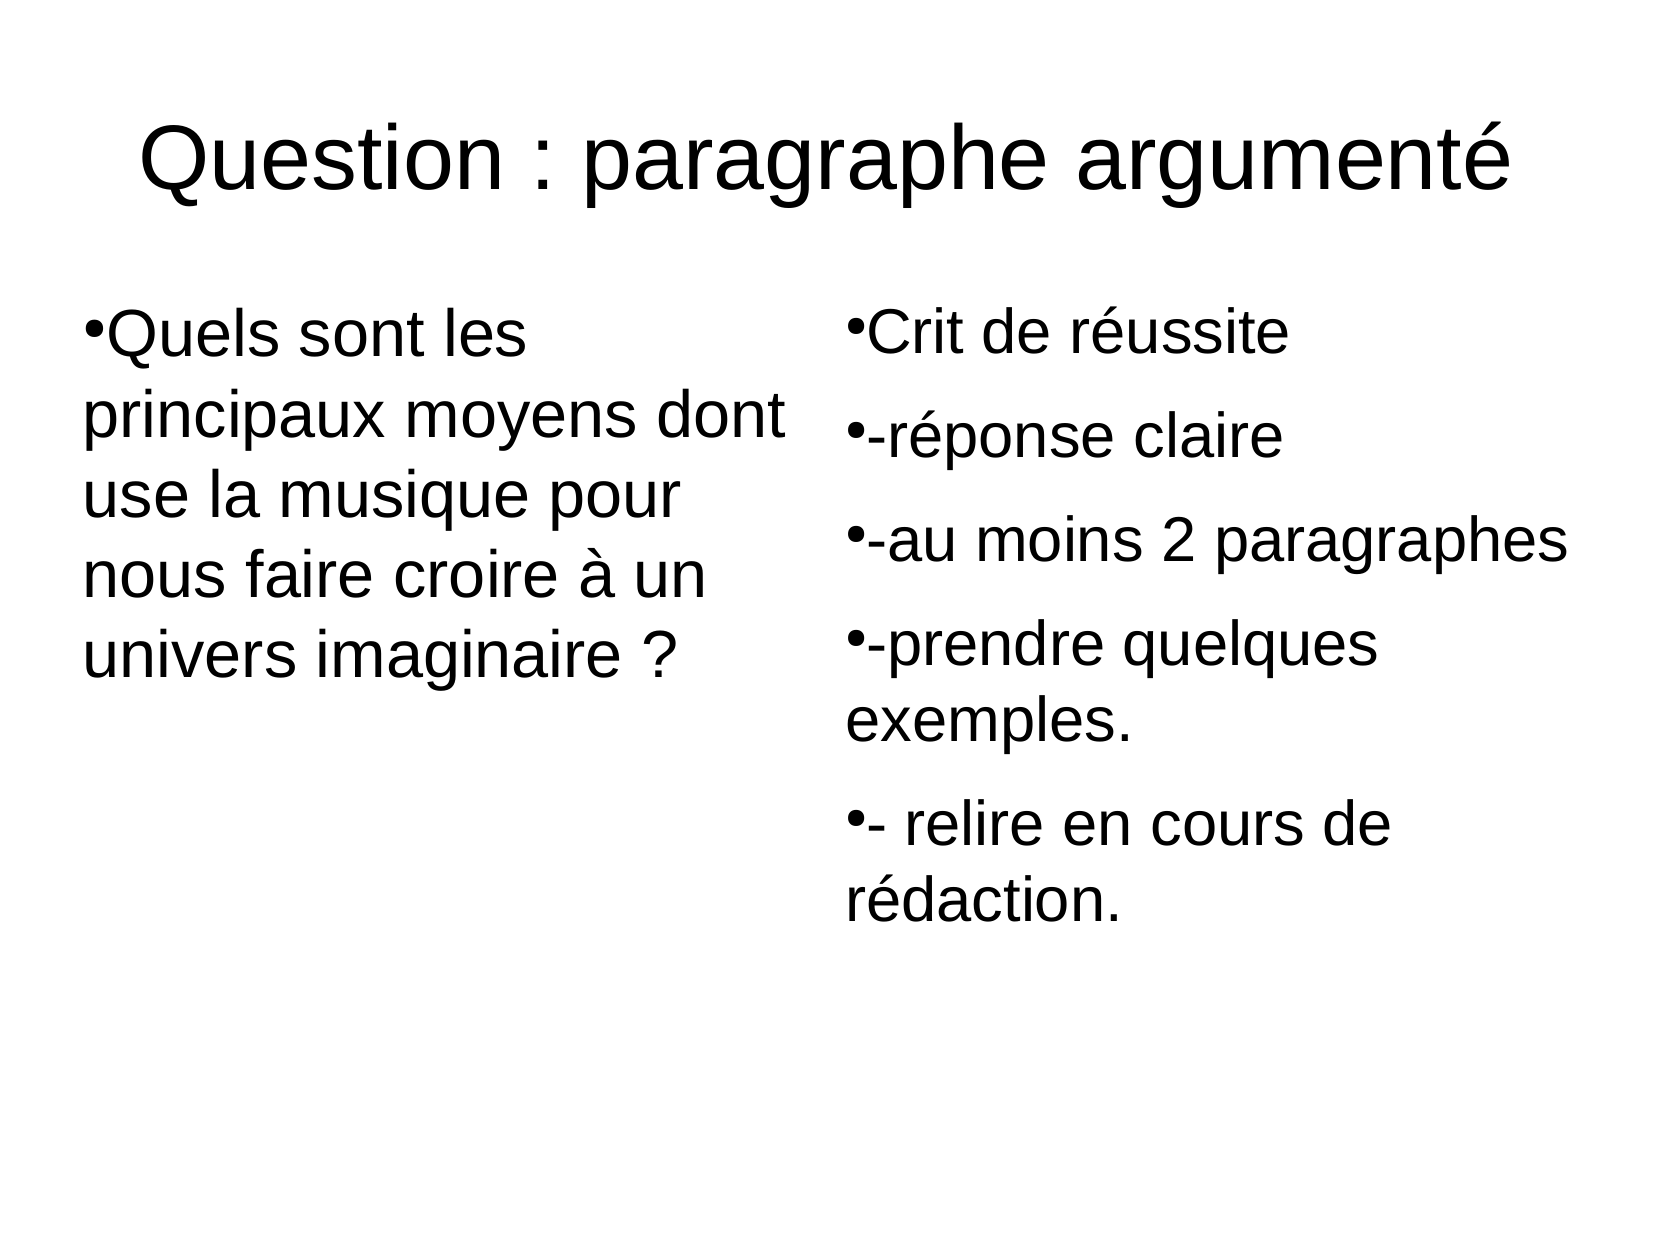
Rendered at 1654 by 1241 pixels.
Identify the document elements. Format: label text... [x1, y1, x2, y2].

title Question : paragraphe argumenté [82, 49, 1571, 257]
list Crit de réussite -réponse claire -au moins 2 paragraphes -prendre quelques exemples. - relire en cours de rédaction. [845, 290, 1572, 1010]
list Quels sont les principaux moyens dont use la musique pour nous faire croire à un univers imaginaire ? [82, 290, 809, 1010]
